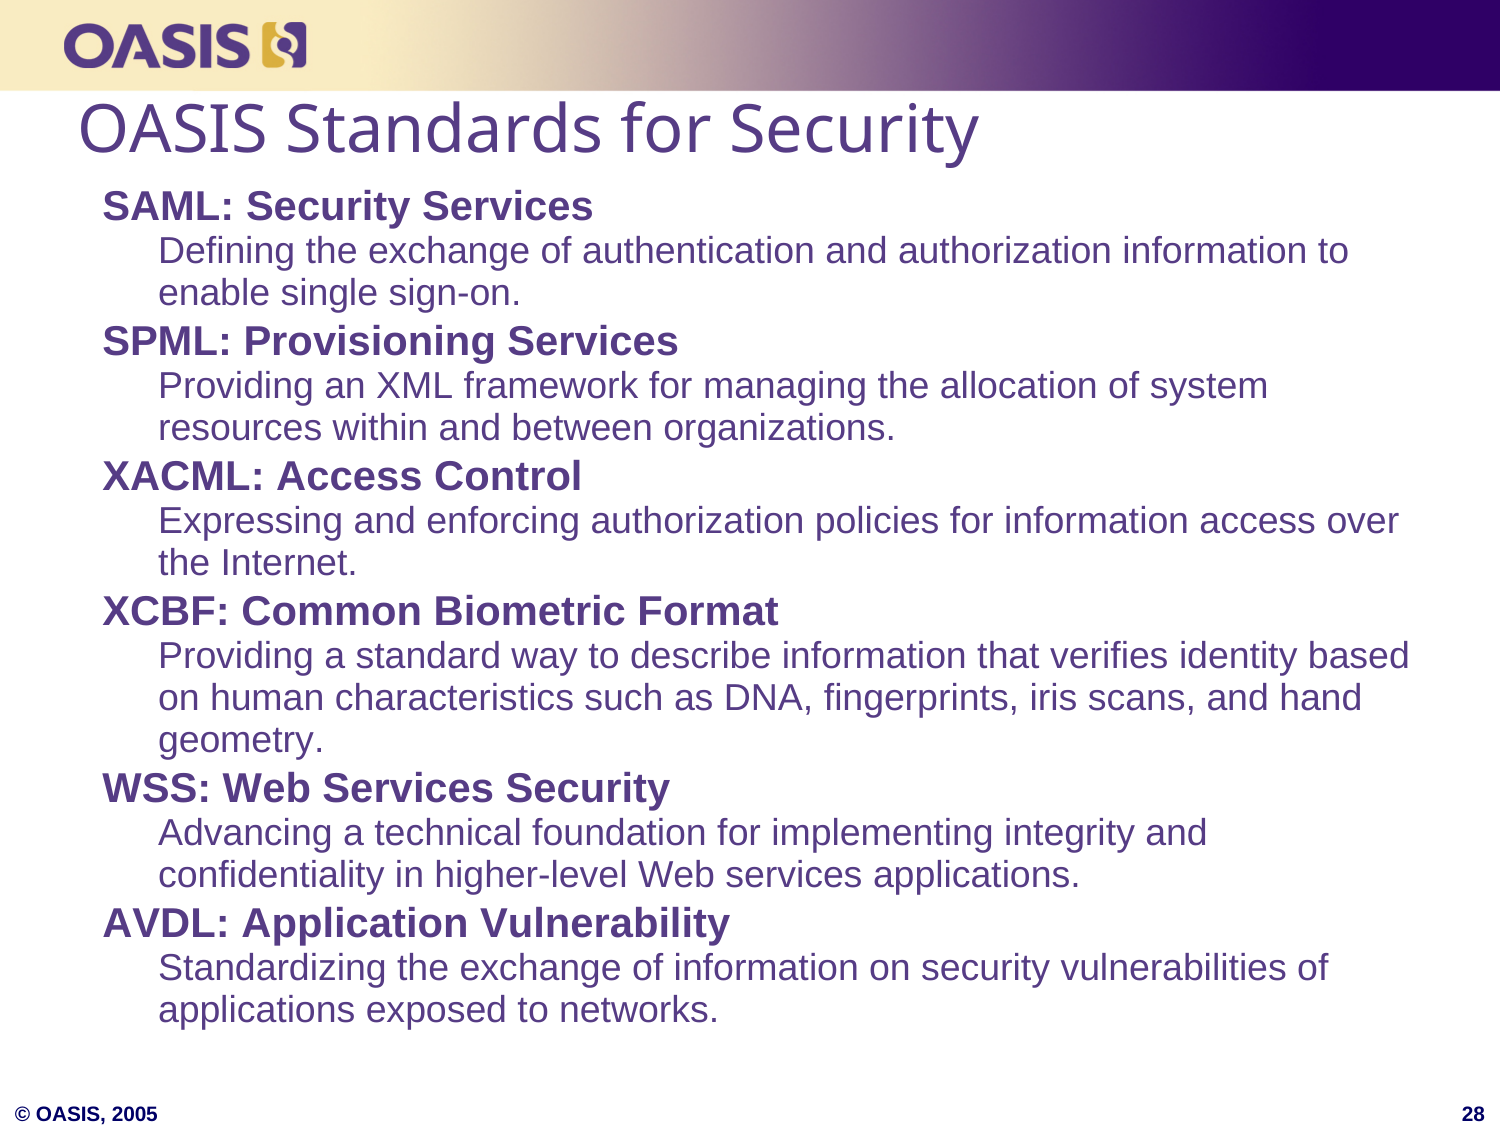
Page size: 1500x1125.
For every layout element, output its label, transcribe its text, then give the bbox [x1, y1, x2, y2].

list SAML: Security Services Defining the exchange of authentication and authorization information to enable single sign-on. SPML: Provisioning Services Providing an XML framework for managing the allocation of system resources within and between organizations. XACML: Access Control Expressing and enforcing authorization policies for information access over the Internet. XCBF: Common Biometric Format Providing a standard way to describe information that verifies identity based on human characteristics such as DNA, fingerprints, iris scans, and hand geometry. WSS: Web Services Security Advancing a technical foundation for implementing integrity and confidentiality in higher-level Web services applications. AVDL: Application Vulnerability Standardizing the exchange of information on security vulnerabilities of applications exposed to networks. [87, 174, 1450, 1100]
picture [0, 0, 1500, 1125]
title OASIS Standards for Security [62, 95, 1351, 175]
